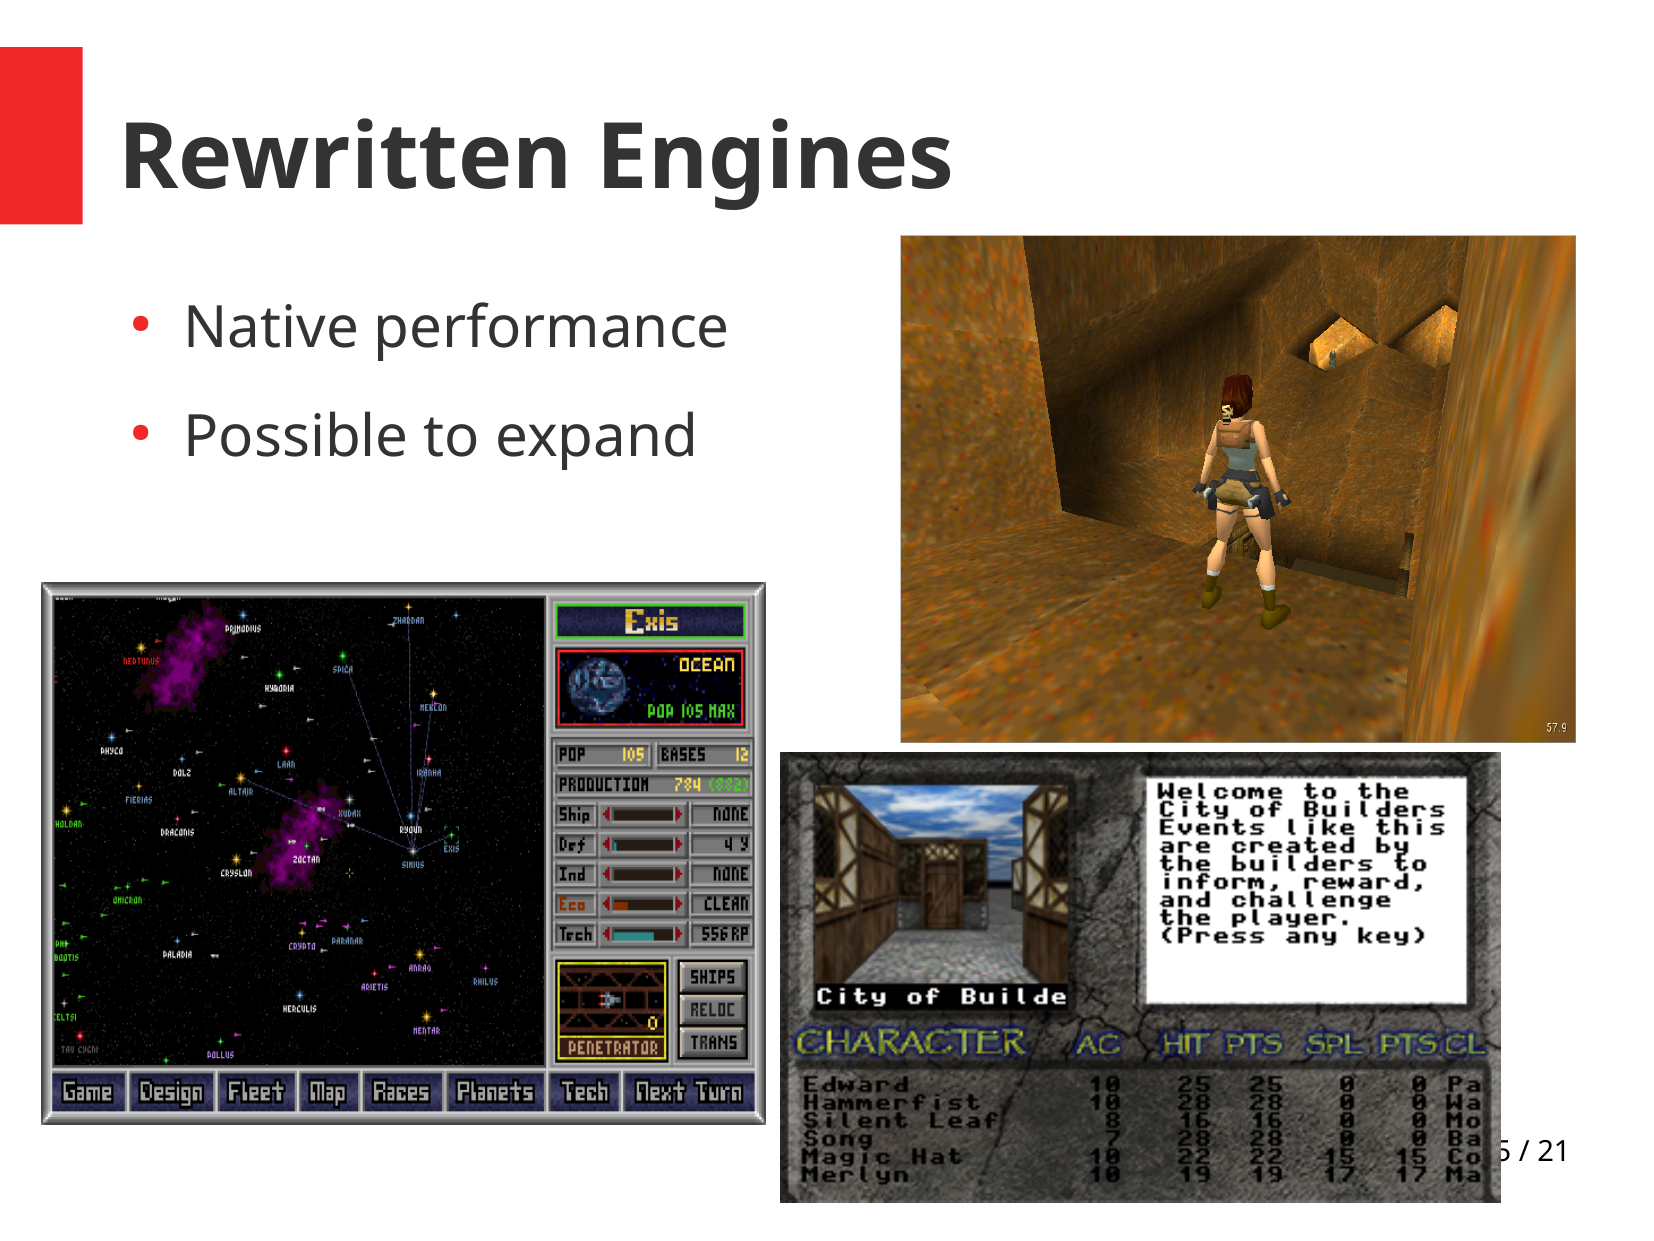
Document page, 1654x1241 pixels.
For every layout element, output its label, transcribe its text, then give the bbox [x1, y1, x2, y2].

title Rewritten Engines [118, 49, 1571, 257]
picture [900, 235, 1576, 743]
picture [41, 582, 766, 1126]
list Native performance Possible to expand [112, 285, 1531, 1006]
picture [780, 752, 1501, 1203]
